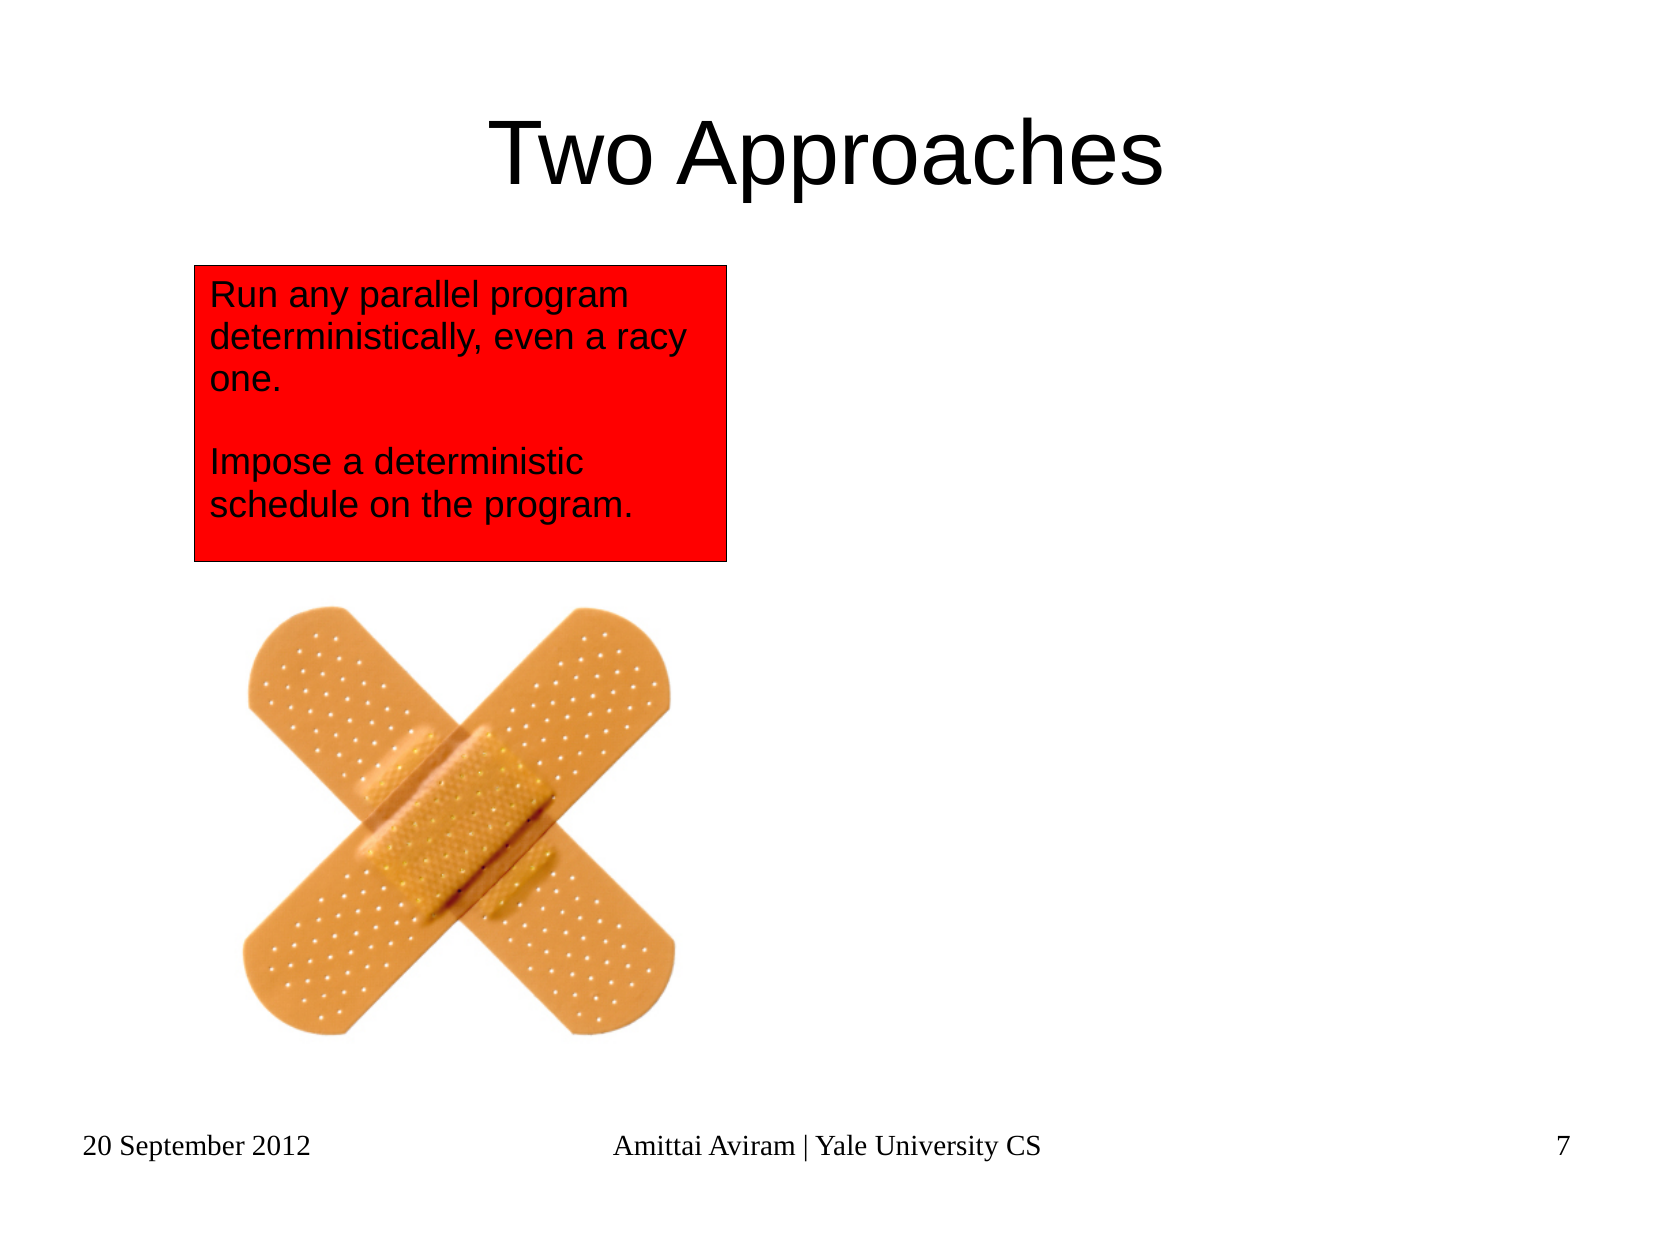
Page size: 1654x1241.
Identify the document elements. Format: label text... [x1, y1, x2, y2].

title Two Approaches [82, 49, 1571, 257]
picture [224, 585, 697, 1057]
text_box Run any parallel program deterministically, even a racy one. Impose a deterministic schedule on the program. [194, 265, 727, 562]
